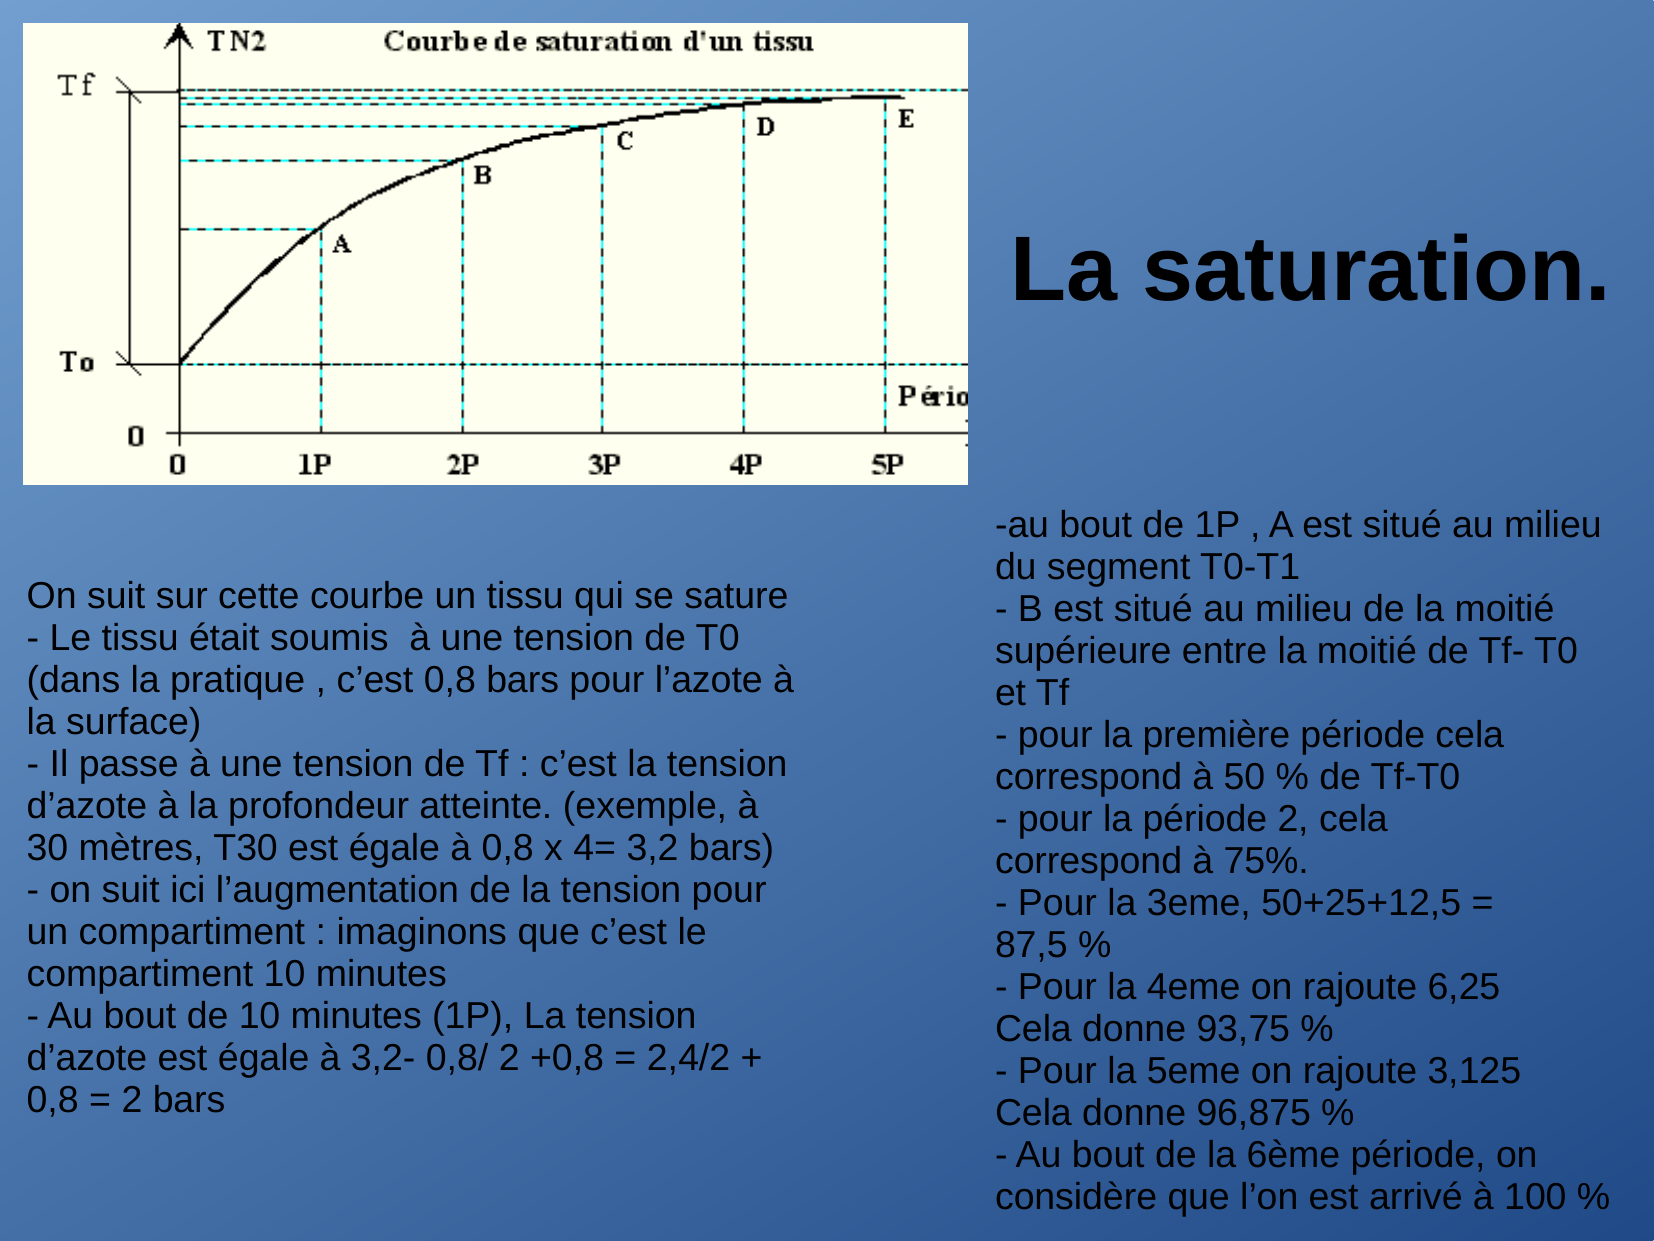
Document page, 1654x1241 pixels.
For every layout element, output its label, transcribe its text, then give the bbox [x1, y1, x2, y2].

title La saturation. [968, 212, 1654, 326]
text_box On suit sur cette courbe un tissu qui se sature - Le tissu était soumis à une tension de T0 (dans la pratique , c’est 0,8 bars pour l’azote à la surface) - Il passe à une tension de Tf : c’est la tension d’azote à la profondeur atteinte. (exemple, à 30 mètres, T30 est égale à 0,8 x 4= 3,2 bars) - on suit ici l’augmentation de la tension pour un compartiment : imaginons que c’est le compartiment 10 minutes - Au bout de 10 minutes (1P), La tension d’azote est égale à 3,2- 0,8/ 2 +0,8 = 2,4/2 + 0,8 = 2 bars [11, 566, 815, 1128]
picture [23, 23, 968, 485]
text_box -au bout de 1P , A est situé au milieu du segment T0-T1 - B est situé au milieu de la moitié supérieure entre la moitié de Tf- T0 et Tf - pour la première période cela correspond à 50 % de Tf-T0 - pour la période 2, cela correspond à 75%. - Pour la 3eme, 50+25+12,5 = 87,5 % - Pour la 4eme on rajoute 6,25 Cela donne 93,75 % - Pour la 5eme on rajoute 3,125 Cela donne 96,875 % - Au bout de la 6ème période, on considère que l’on est arrivé à 100 % [980, 495, 1630, 1225]
